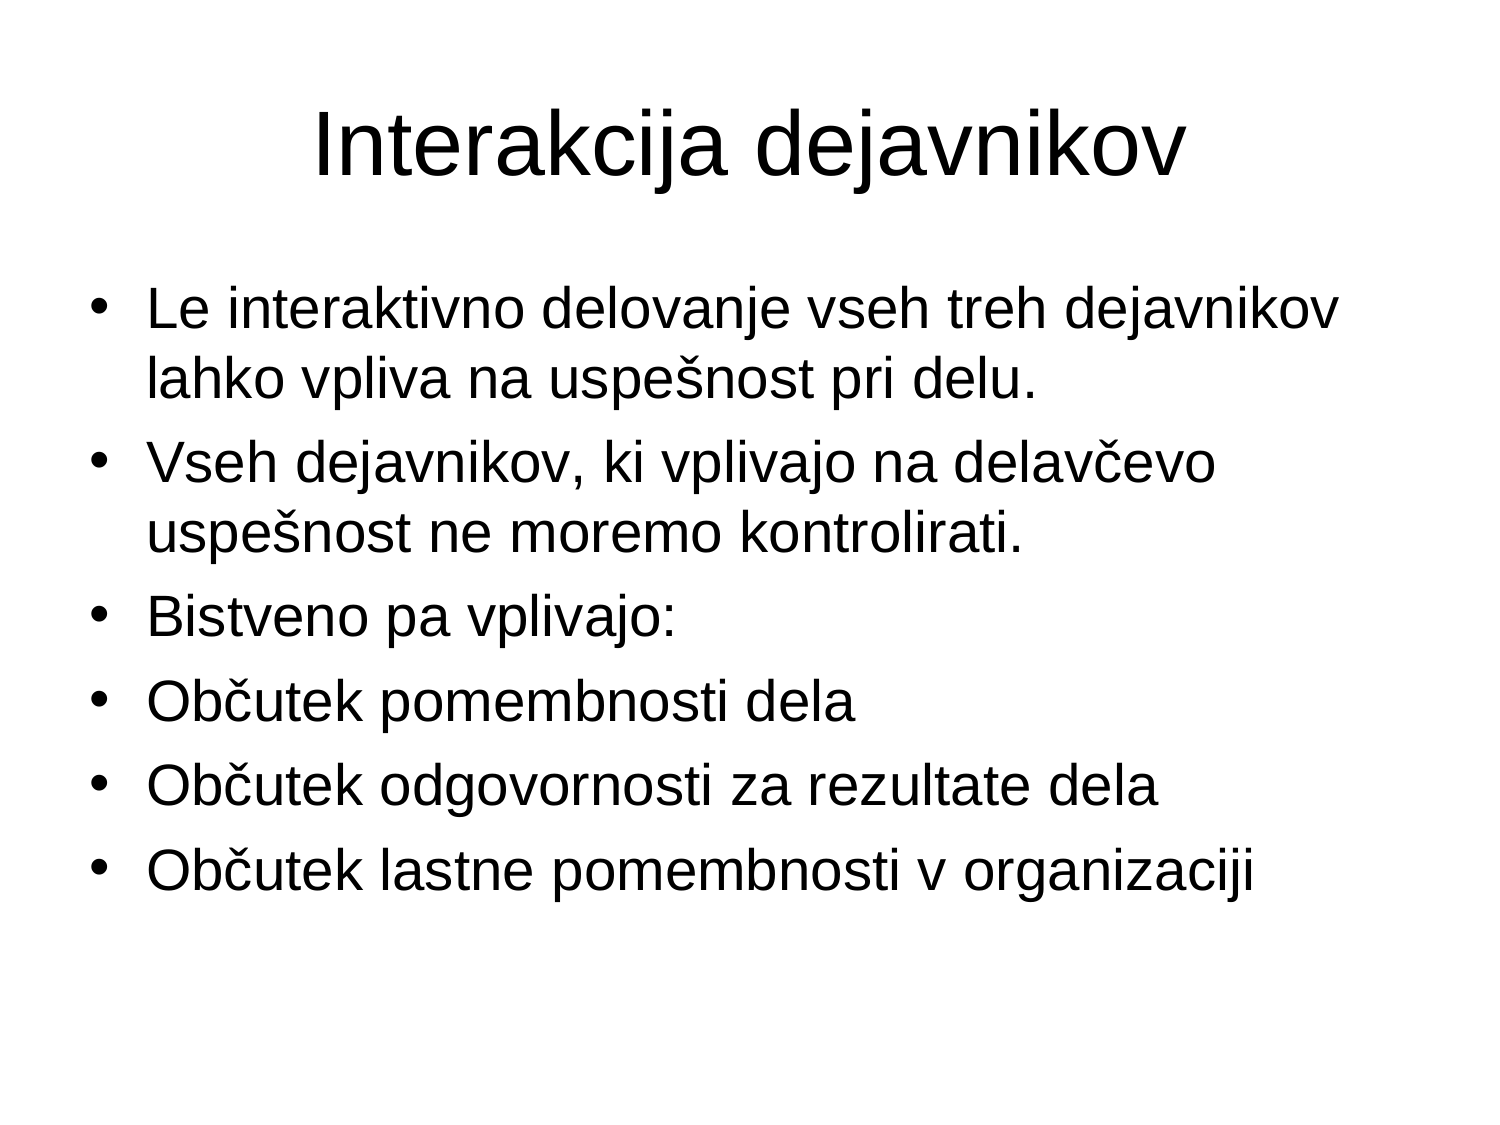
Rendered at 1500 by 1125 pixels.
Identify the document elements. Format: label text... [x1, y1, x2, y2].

title Interakcija dejavnikov [75, 45, 1426, 233]
list Le interaktivno delovanje vseh treh dejavnikov lahko vpliva na uspešnost pri delu. Vseh dejavnikov, ki vplivajo na delavčevo uspešnost ne moremo kontrolirati. Bistveno pa vplivajo: Občutek pomembnosti dela Občutek odgovornosti za rezultate dela Občutek lastne pomembnosti v organizaciji [75, 262, 1426, 1006]
